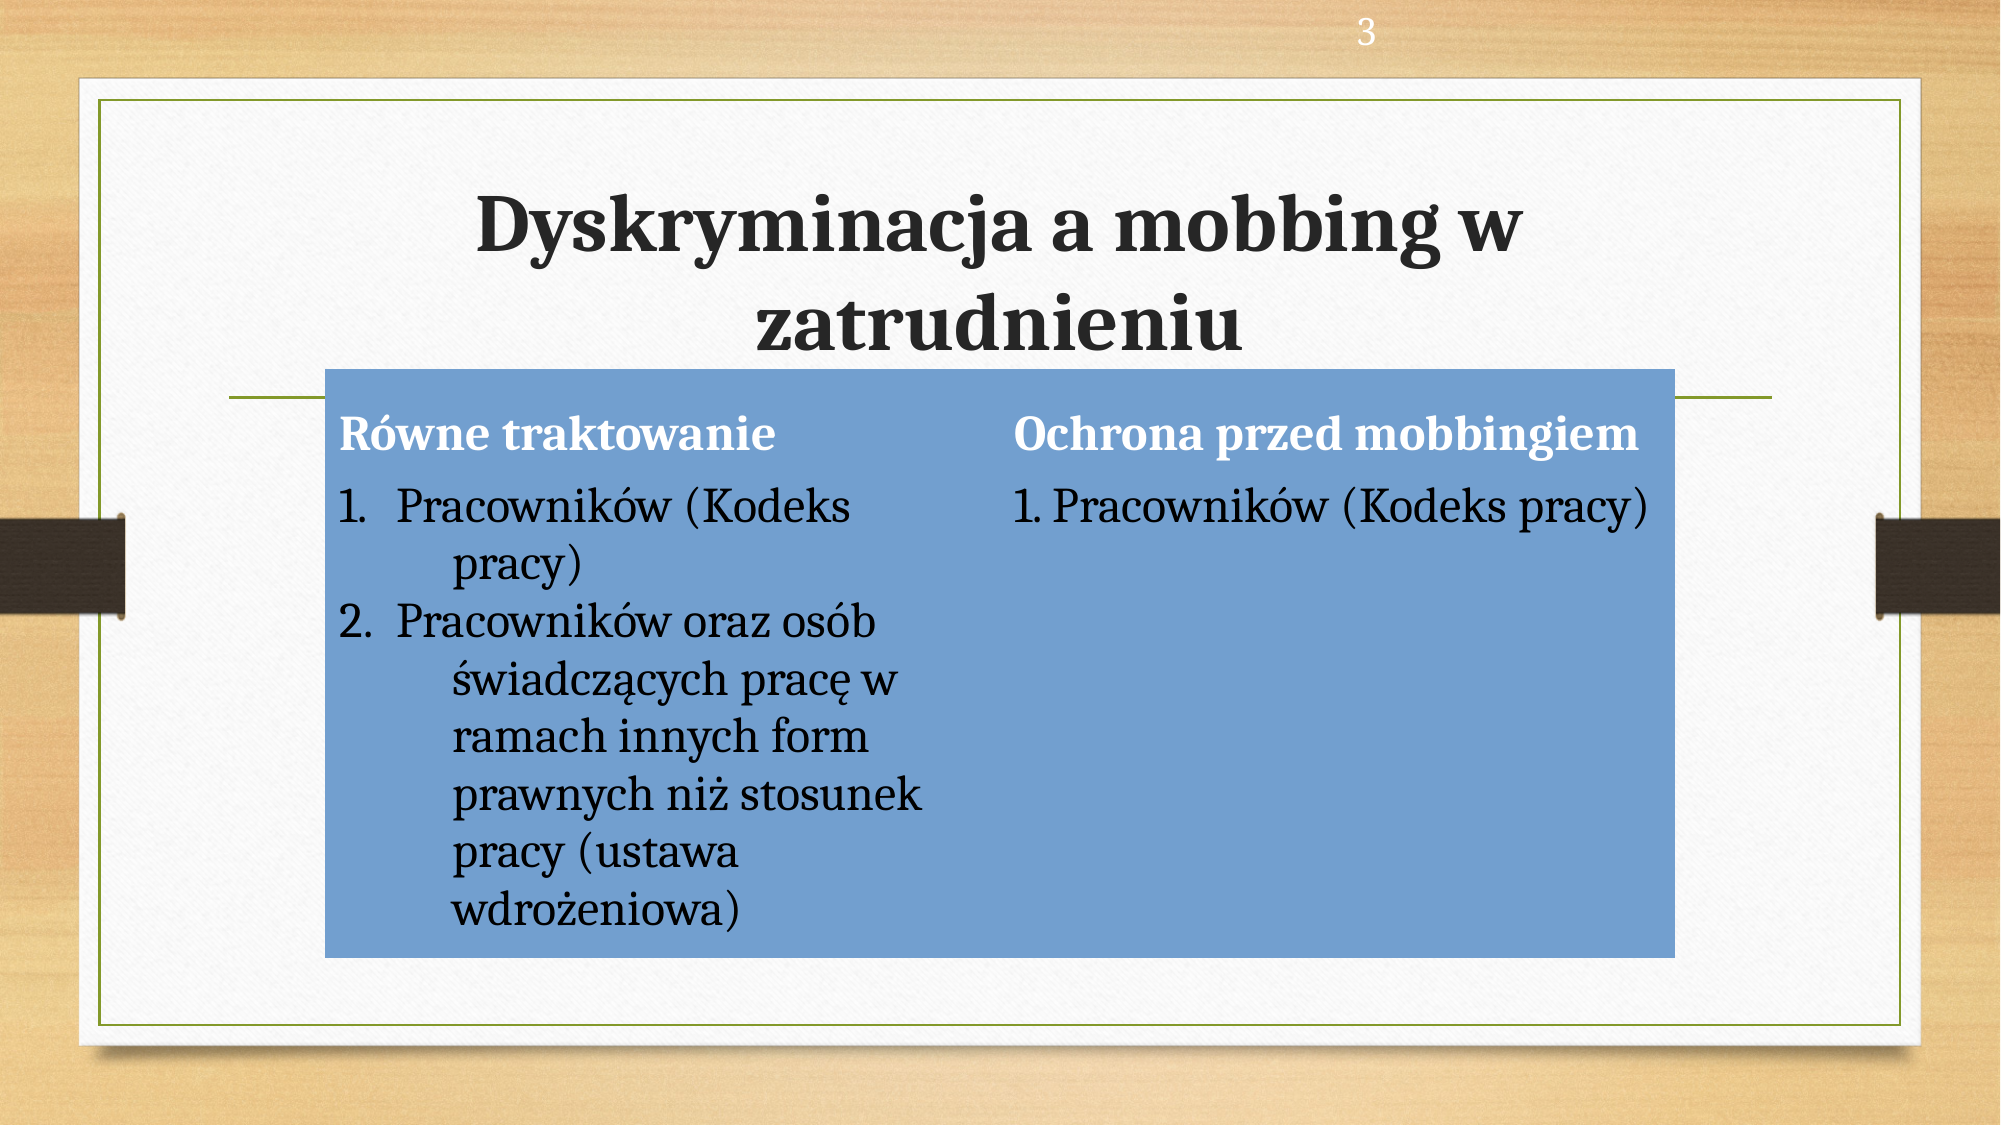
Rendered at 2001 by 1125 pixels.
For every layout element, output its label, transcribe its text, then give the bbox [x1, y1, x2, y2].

table_header Ochrona przed mobbingiem [1000, 369, 1675, 470]
text_box [1340, 0, 1466, 61]
title Dyskryminacja a mobbing w zatrudnieniu [212, 161, 1788, 376]
table_cell Pracowników (Kodeks pracy) Pracowników oraz osób świadczących pracę w ramach innych form prawnych niż stosunek pracy (ustawa wdrożeniowa) [325, 470, 1000, 958]
table_cell 1. Pracowników (Kodeks pracy) [1000, 470, 1675, 958]
table_header Równe traktowanie [325, 369, 1000, 470]
